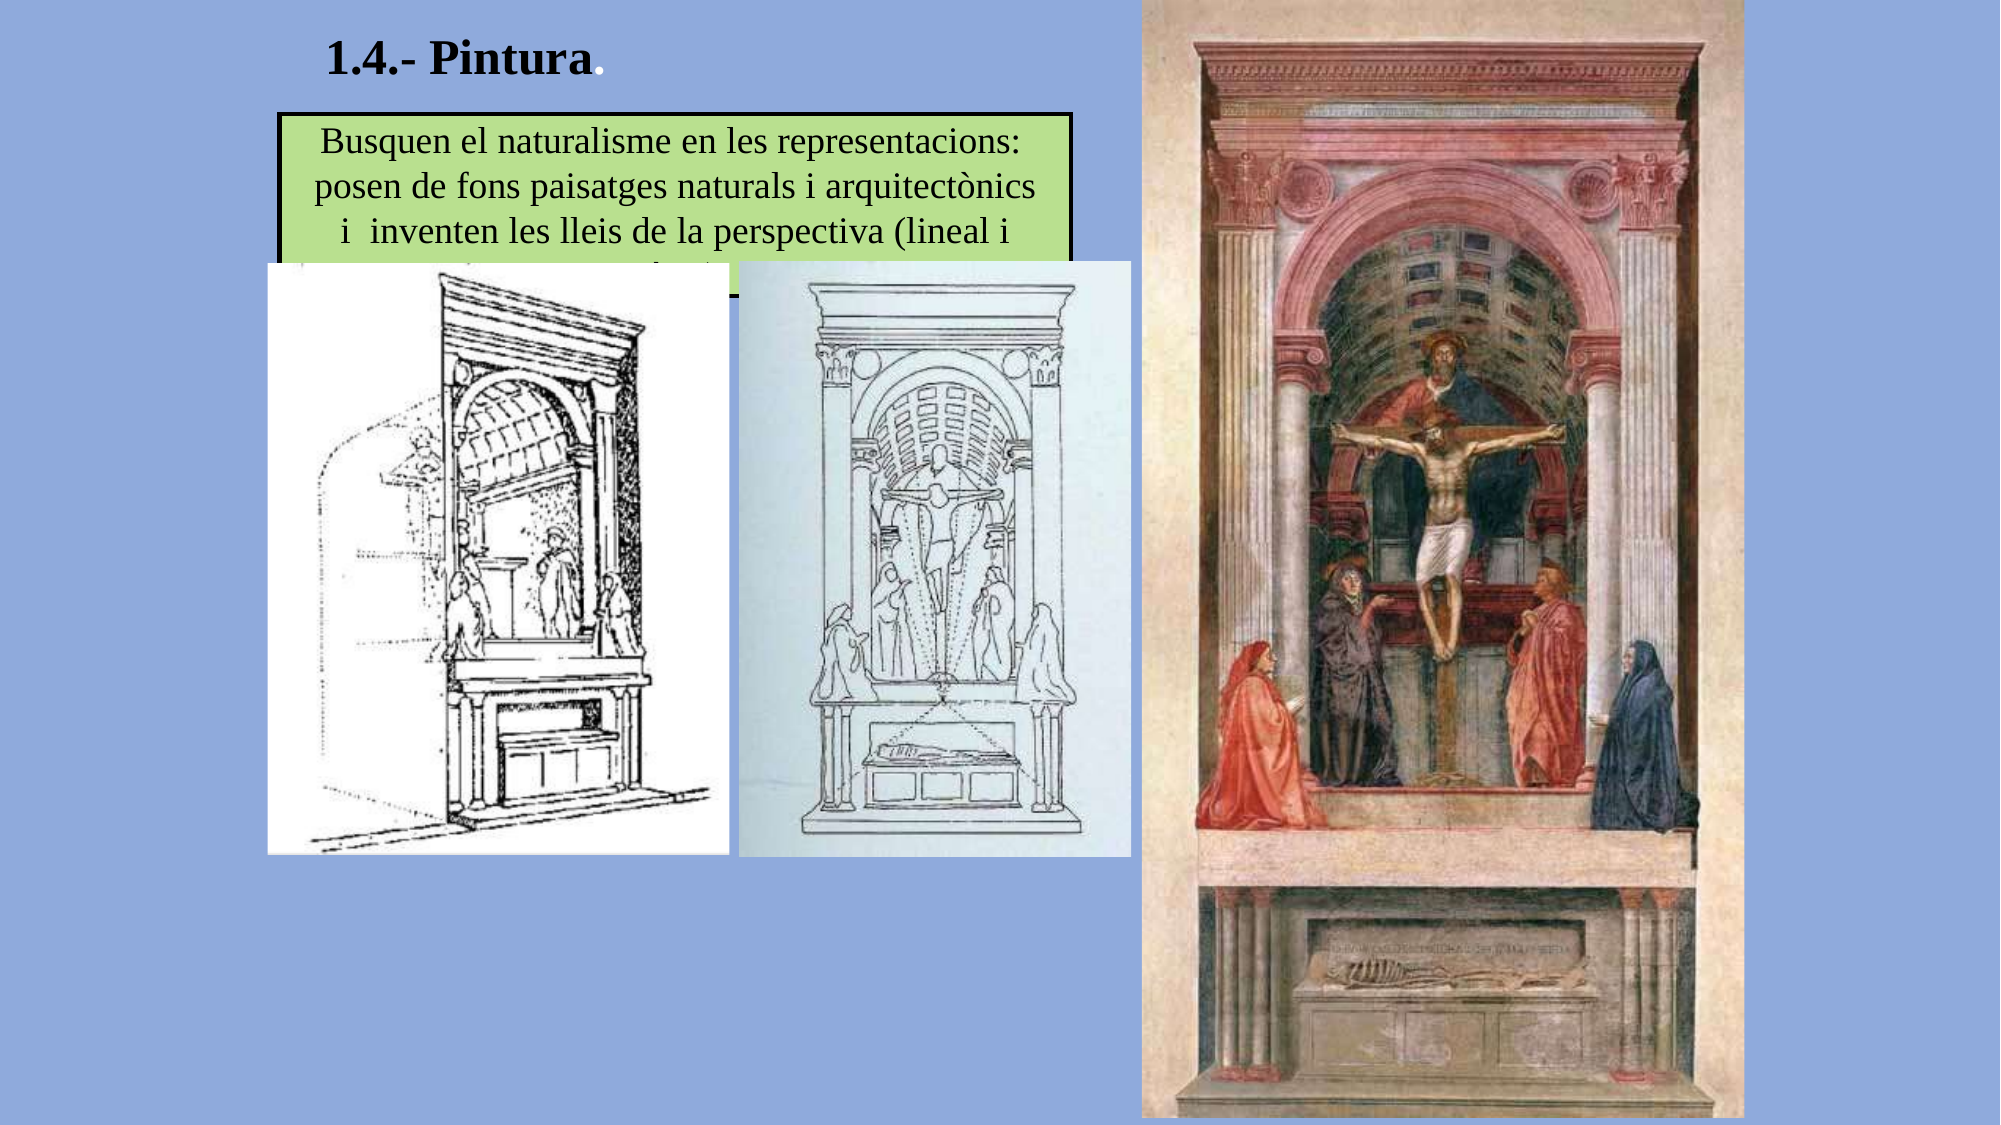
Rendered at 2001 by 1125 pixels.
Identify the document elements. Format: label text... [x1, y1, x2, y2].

text_box [739, 261, 1131, 856]
text_box 1.4.- Pintura. [323, 22, 974, 86]
text_box Busquen el naturalisme en les representacions: posen de fons paisatges naturals i arquitectònics i inventen les lleis de la perspectiva (lineal i aèria) [279, 113, 1071, 256]
text_box [1142, 0, 1744, 1118]
text_box [268, 263, 729, 854]
